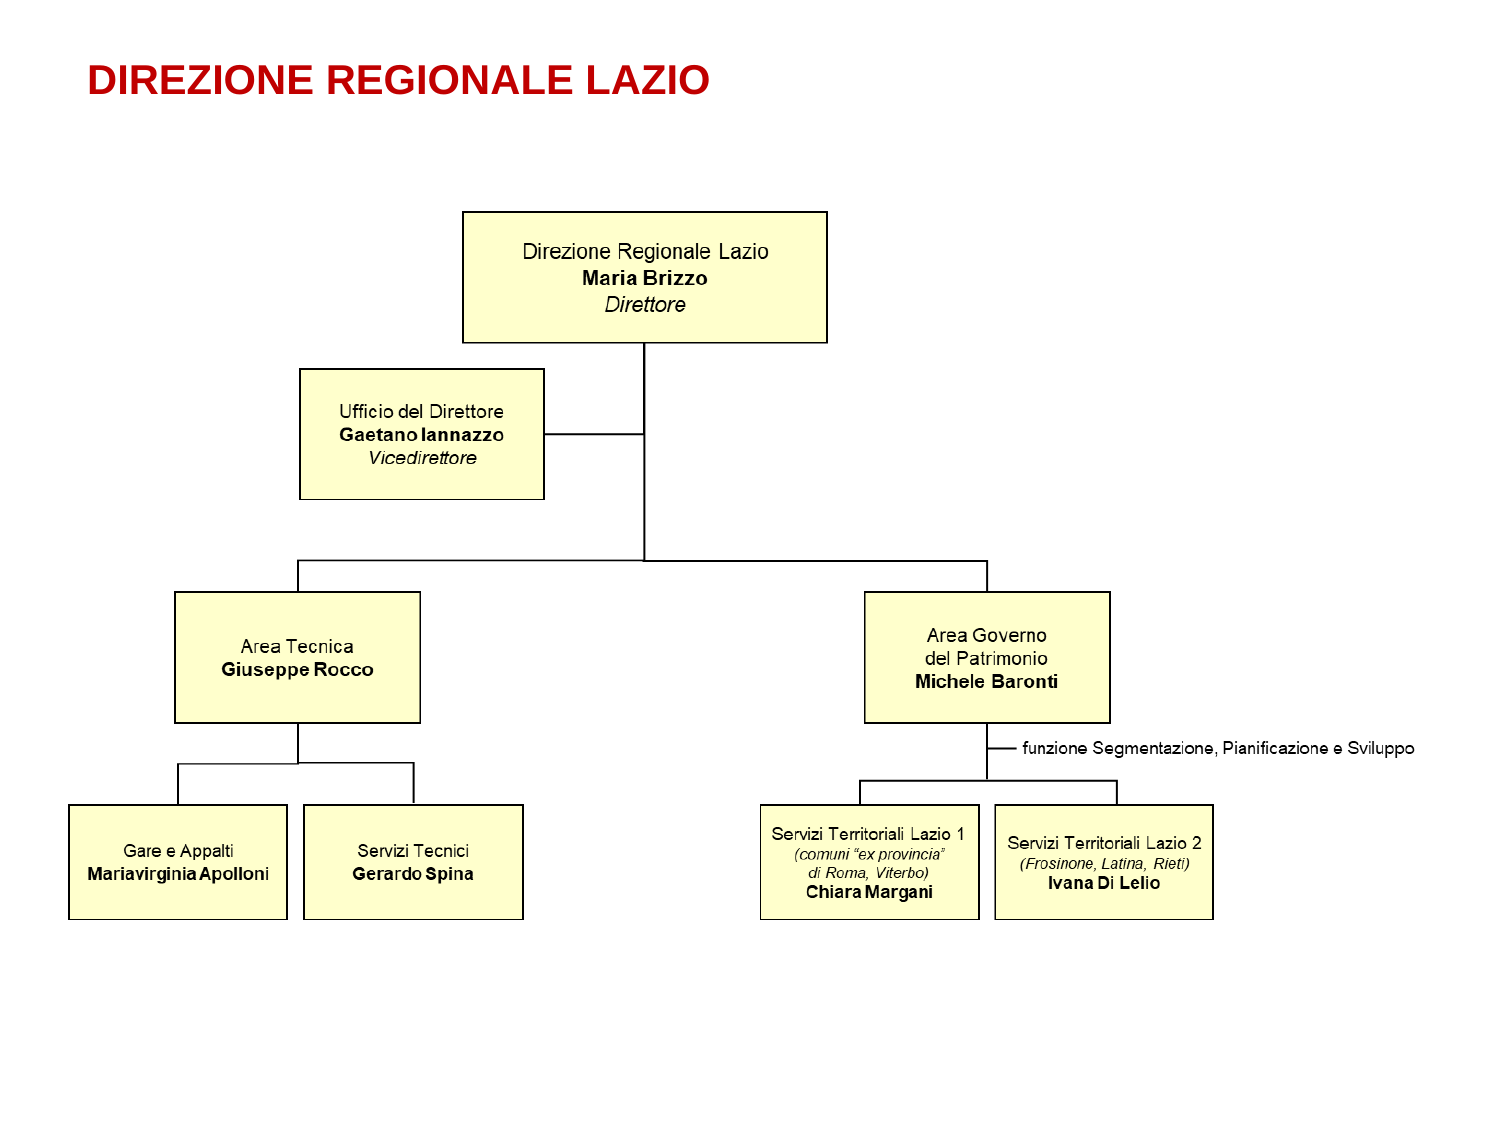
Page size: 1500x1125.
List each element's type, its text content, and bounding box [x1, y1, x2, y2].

text_box DIREZIONE REGIONALE LAZIO [72, 45, 1462, 128]
picture [68, 211, 1429, 920]
